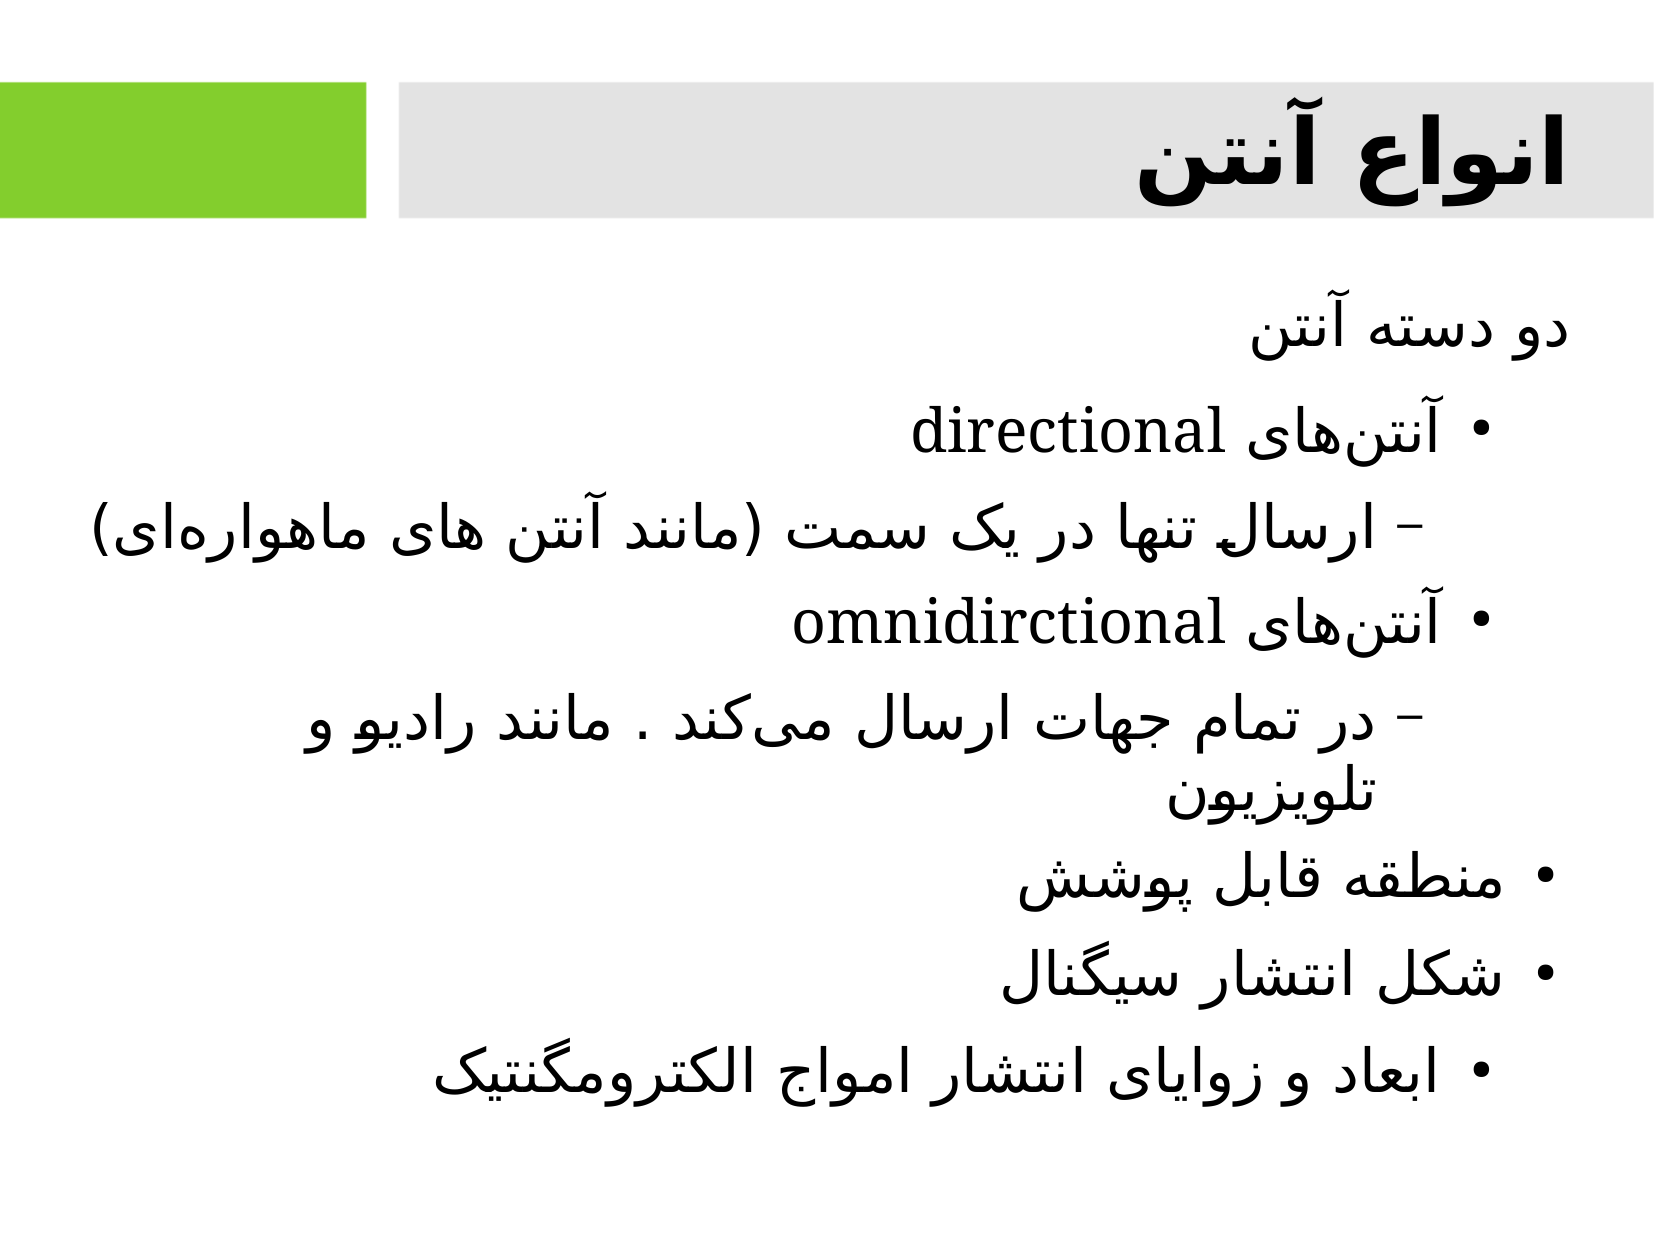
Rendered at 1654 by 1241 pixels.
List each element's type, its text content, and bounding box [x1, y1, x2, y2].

picture [0, 0, 1654, 1241]
list دو دسته آنتن آنتن‌های directional ارسال تنها در یک سمت (مانند آنتن های ماهواره‌ای) آنتن‌های omnidirctional در تمام جهات ارسال می‌کند . مانند رادیو و تلویزیون منطقه قابل پوشش شکل انتشار سیگنال ابعاد و زوایای انتشار امواج الکترومگنتیک [82, 290, 1571, 1182]
title انواع آنتن [82, 49, 1571, 257]
